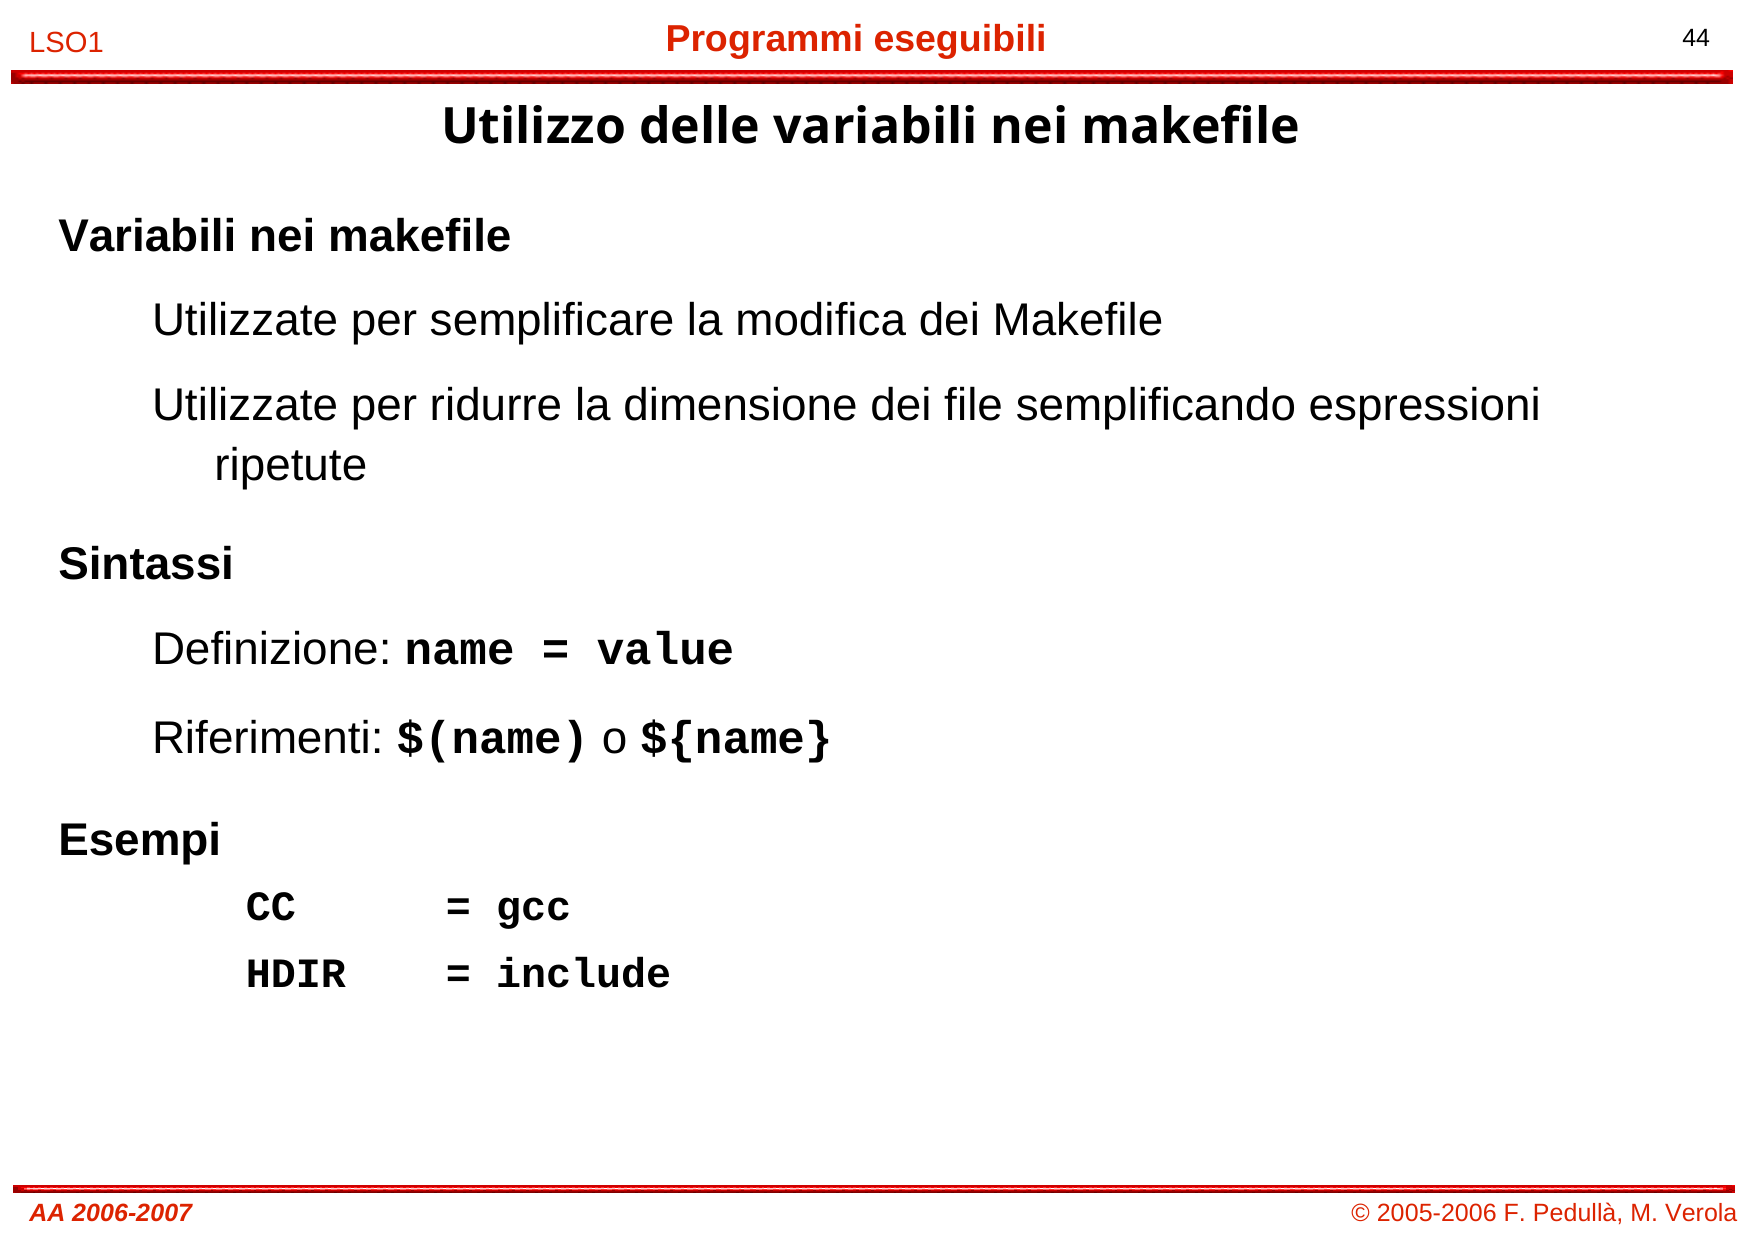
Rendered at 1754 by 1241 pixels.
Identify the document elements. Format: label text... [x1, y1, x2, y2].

picture [13, 1185, 1735, 1193]
picture [1349, 70, 1733, 84]
list Variabili nei makefile Utilizzate per semplificare la modifica dei Makefile Utilizzate per ridurre la dimensione dei file semplificando espressioni ripetute Sintassi Definizione: name = value Riferimenti: $(name) o ${name} Esempi CC = gcc HDIR = include [58, 206, 1696, 1035]
picture [11, 70, 392, 84]
title Utilizzo delle variabili nei makefile [392, 70, 1349, 182]
